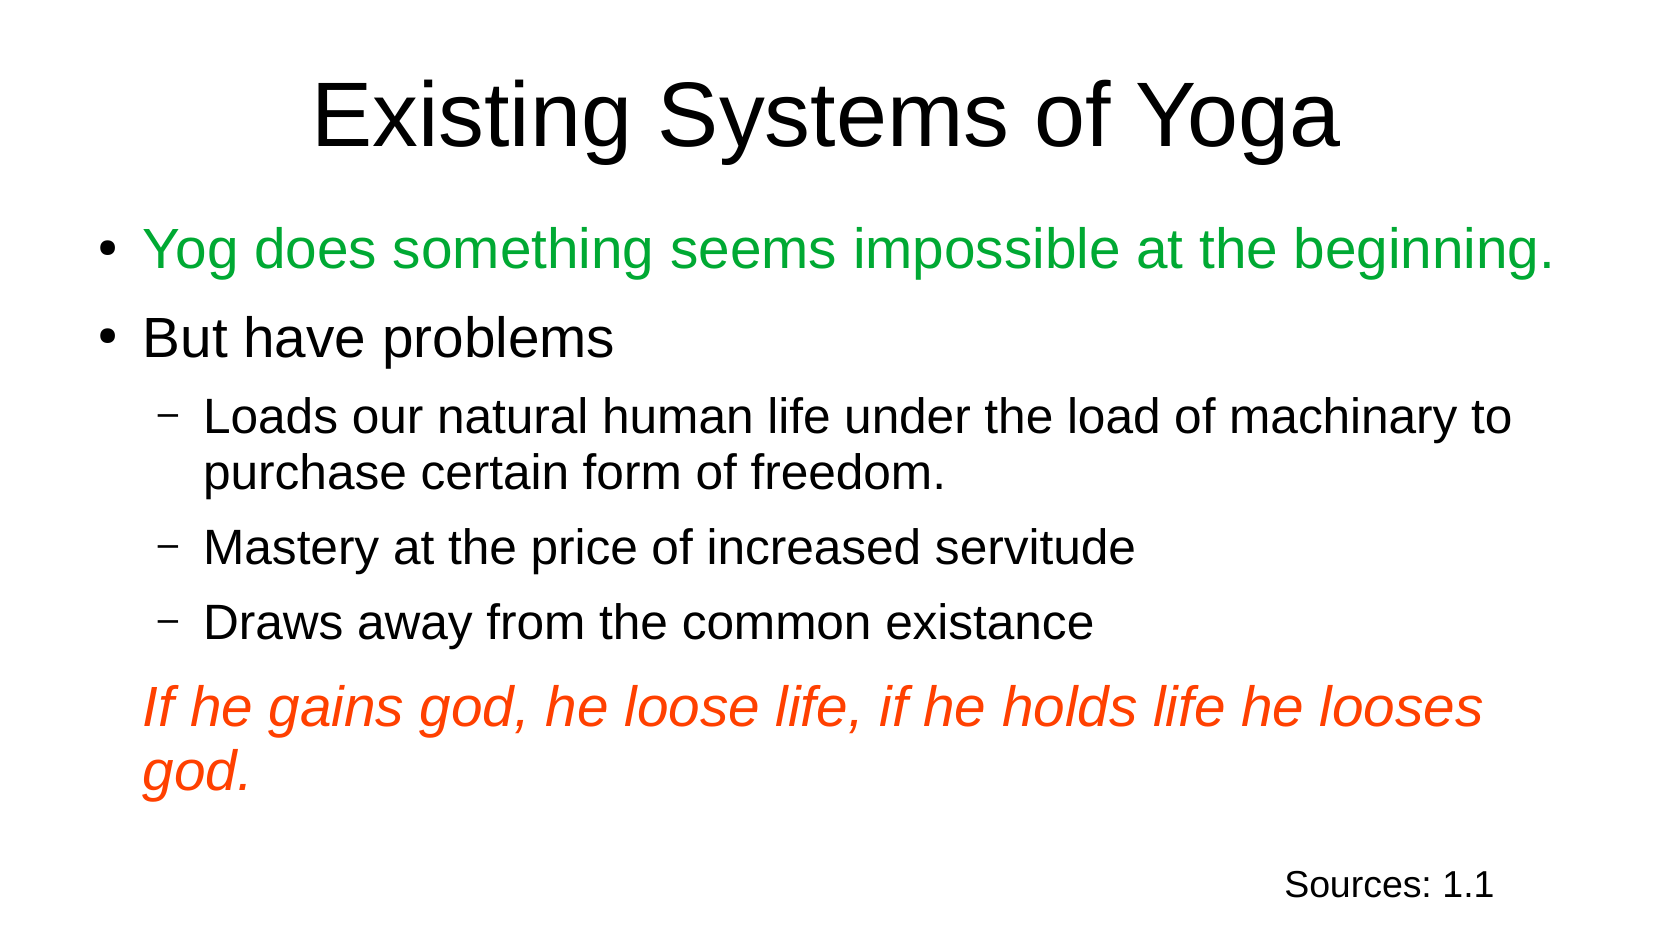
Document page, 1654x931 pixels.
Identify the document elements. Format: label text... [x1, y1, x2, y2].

title Existing Systems of Yoga [82, 37, 1571, 193]
text_box Sources: 1.1 [1269, 856, 1531, 914]
list Yog does something seems impossible at the beginning. But have problems Loads our natural human life under the load of machinary to purchase certain form of freedom. Mastery at the price of increased servitude Draws away from the common existance If he gains god, he loose life, if he holds life he looses god. [82, 217, 1571, 857]
